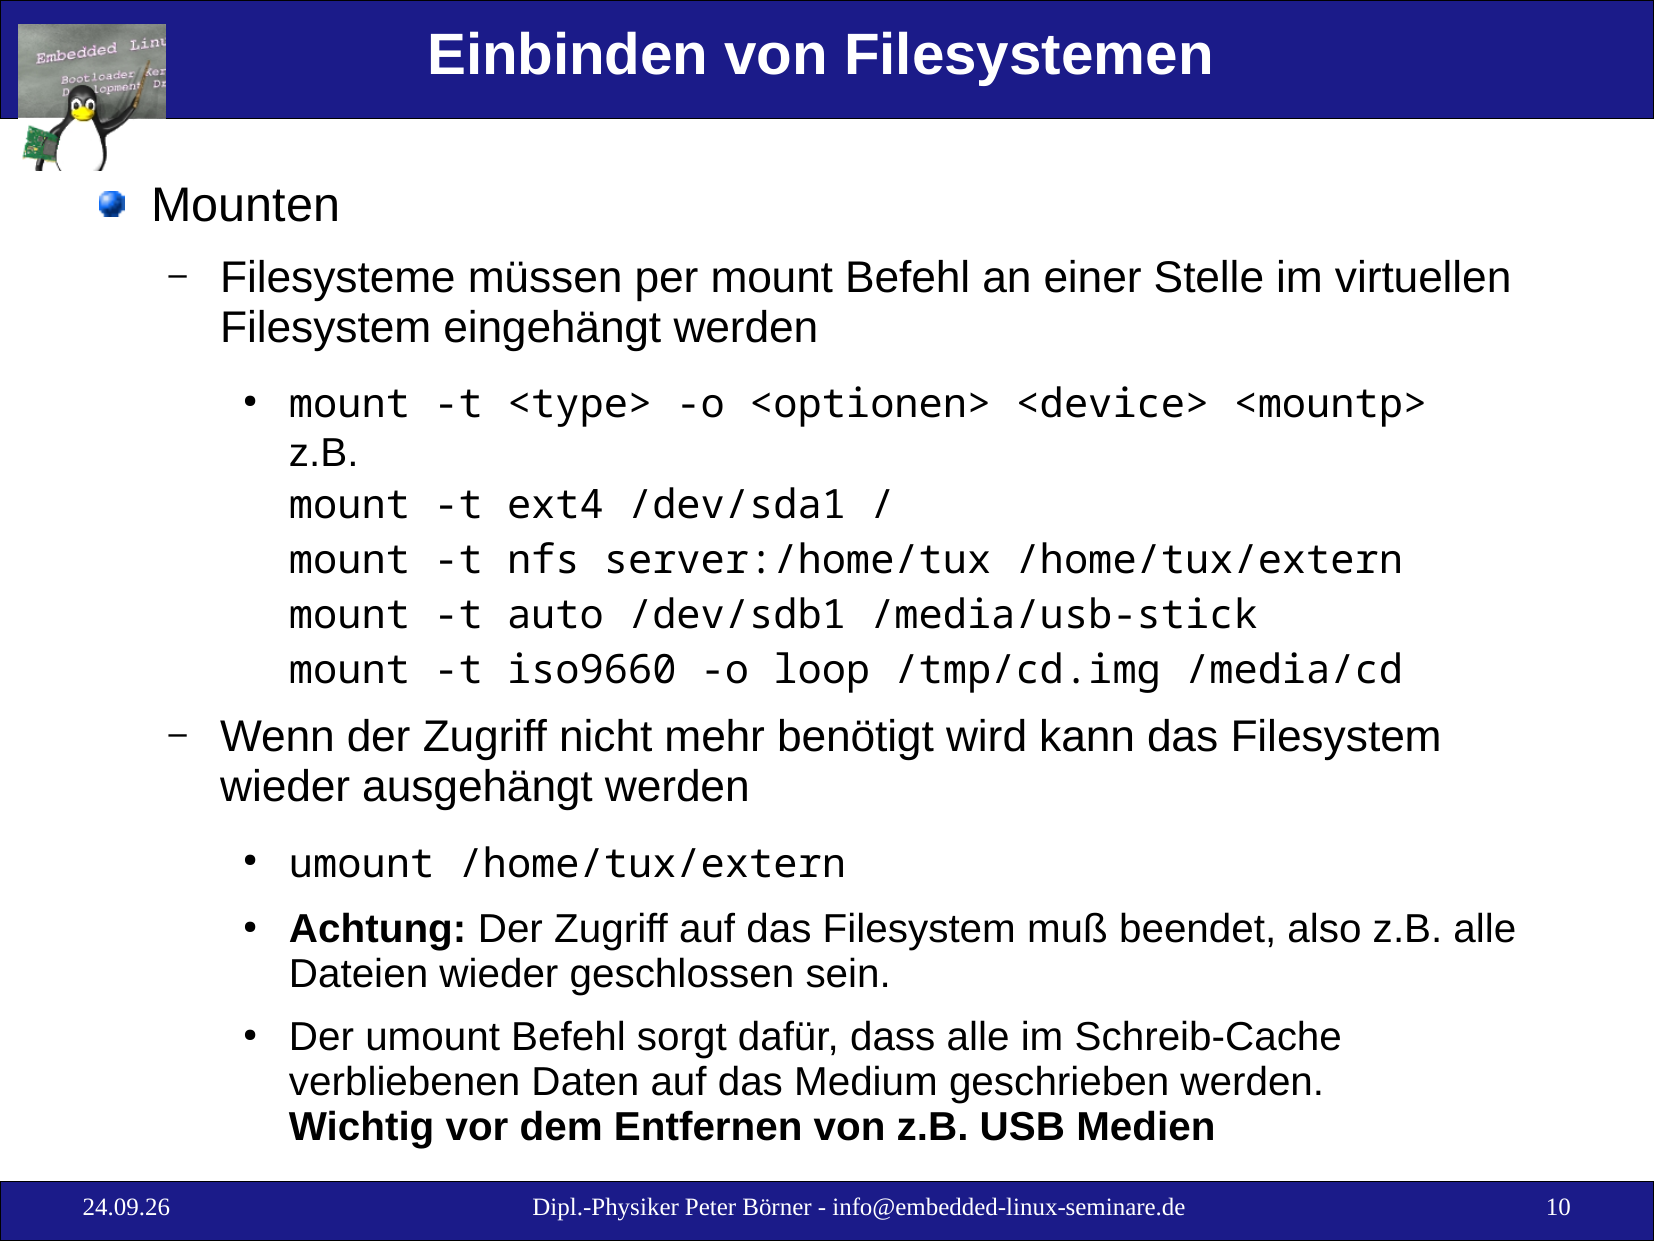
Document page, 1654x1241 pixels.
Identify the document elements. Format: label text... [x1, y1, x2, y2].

list Mounten Filesysteme müssen per mount Befehl an einer Stelle im virtuellen Filesystem eingehängt werden mount -t <type> -o <optionen> <device> <mountp> z.B. mount -t ext4 /dev/sda1 / mount -t nfs server:/home/tux /home/tux/extern mount -t auto /dev/sdb1 /media/usb-stick mount -t iso9660 -o loop /tmp/cd.img /media/cd Wenn der Zugriff nicht mehr benötigt wird kann das Filesystem wieder ausgehängt werden umount /home/tux/extern Achtung: Der Zugriff auf das Filesystem muß beendet, also z.B. alle Dateien wieder geschlossen sein. Der umount Befehl sorgt dafür, dass alle im Schreib-Cache verbliebenen Daten auf das Medium geschrieben werden. Wichtig vor dem Entfernen von z.B. USB Medien [82, 177, 1571, 1152]
title Einbinden von Filesystemen [76, 19, 1565, 89]
picture [18, 24, 166, 171]
